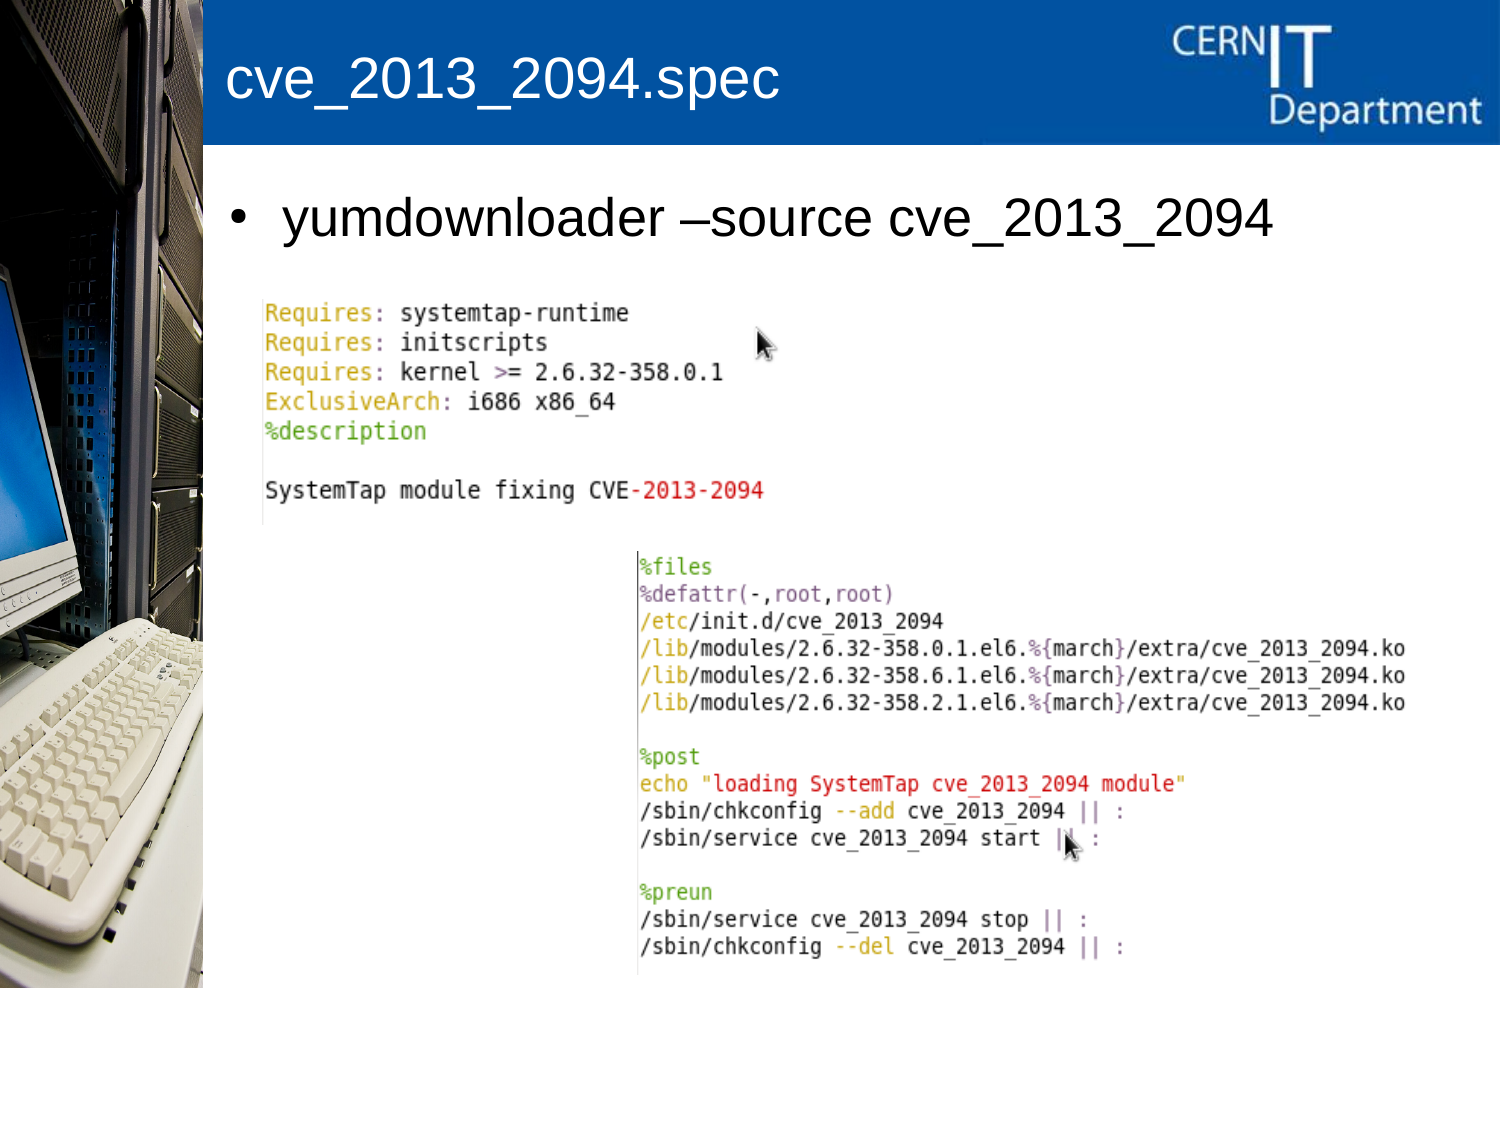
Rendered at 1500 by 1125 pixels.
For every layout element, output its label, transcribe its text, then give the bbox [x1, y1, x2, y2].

list yumdownloader –source cve_2013_2094 [211, 187, 1449, 931]
picture [637, 551, 1424, 976]
picture [0, 0, 1500, 988]
title cve_2013_2094.spec [225, 44, 1088, 113]
picture [262, 299, 1051, 526]
